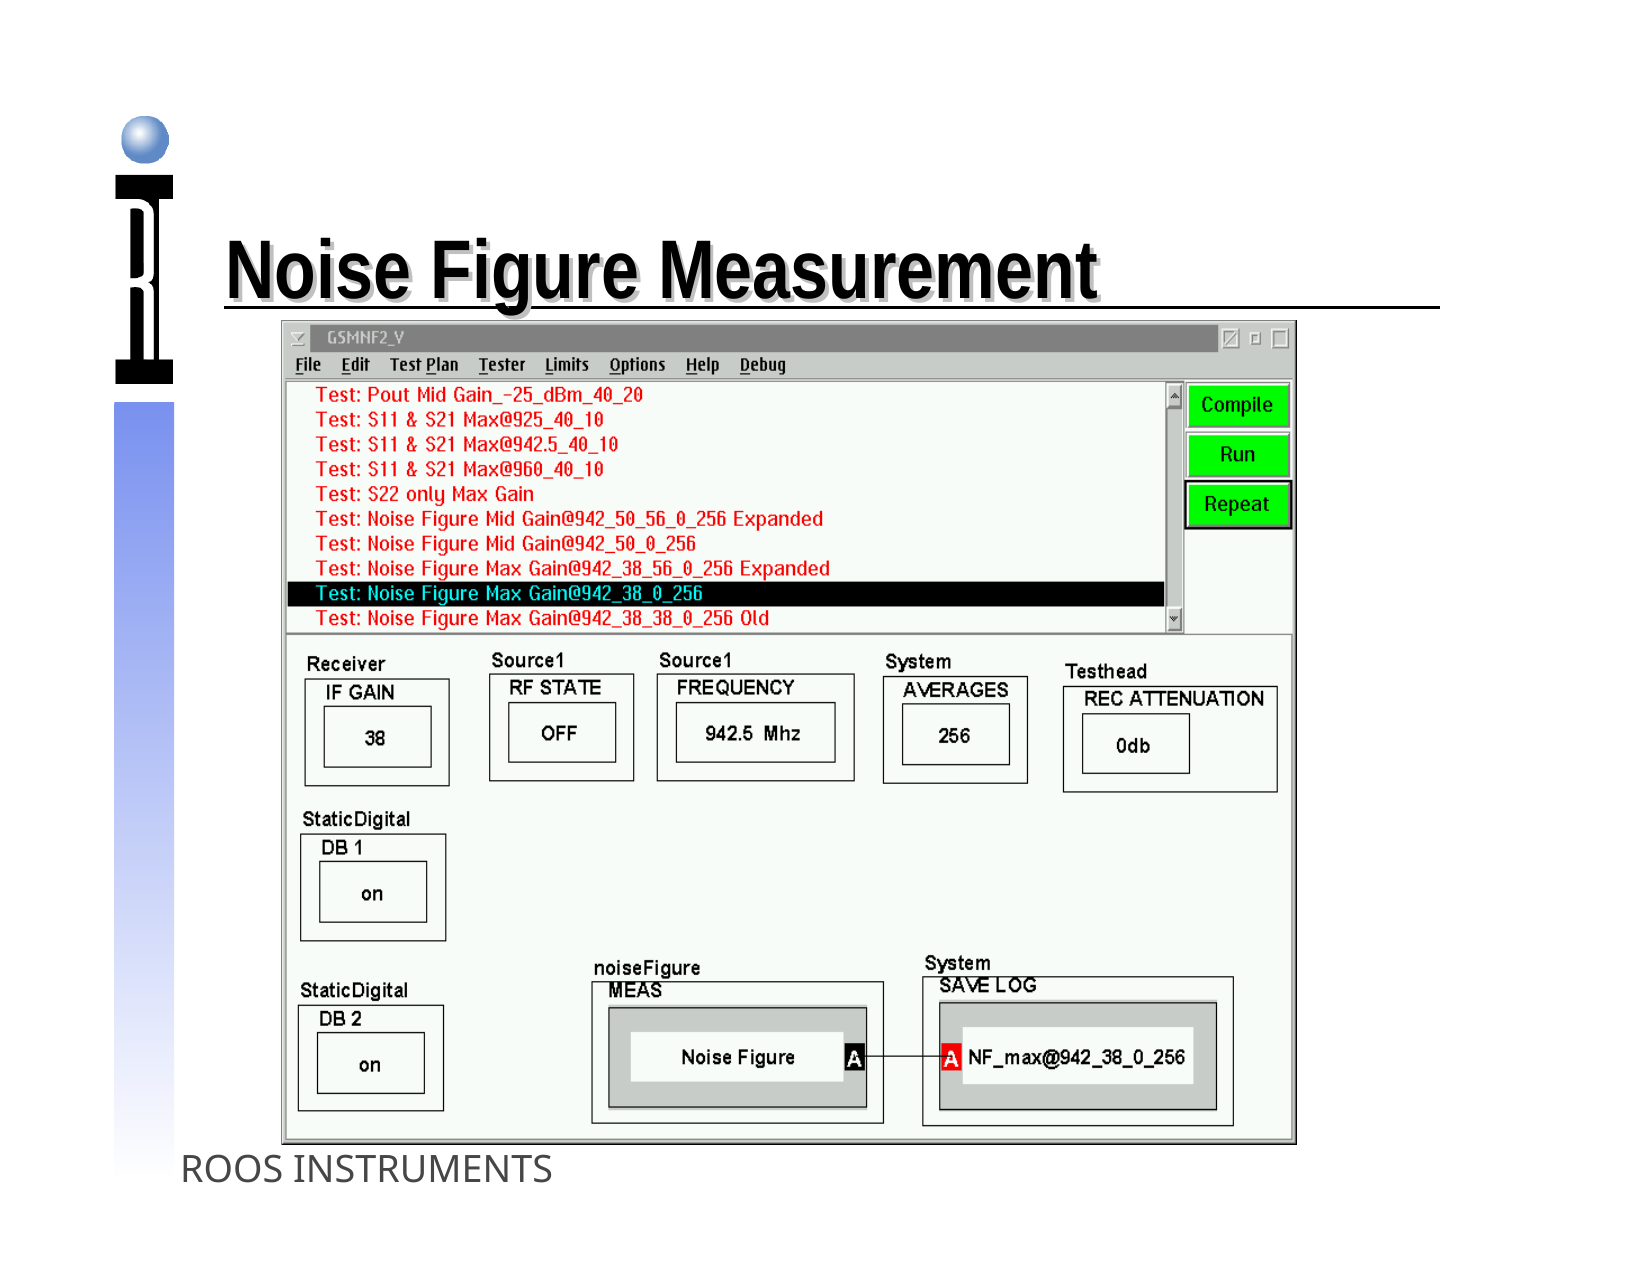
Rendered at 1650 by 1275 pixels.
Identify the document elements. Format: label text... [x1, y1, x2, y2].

text_box Noise Figure Measurement [225, 133, 1447, 318]
picture [281, 320, 1297, 1145]
